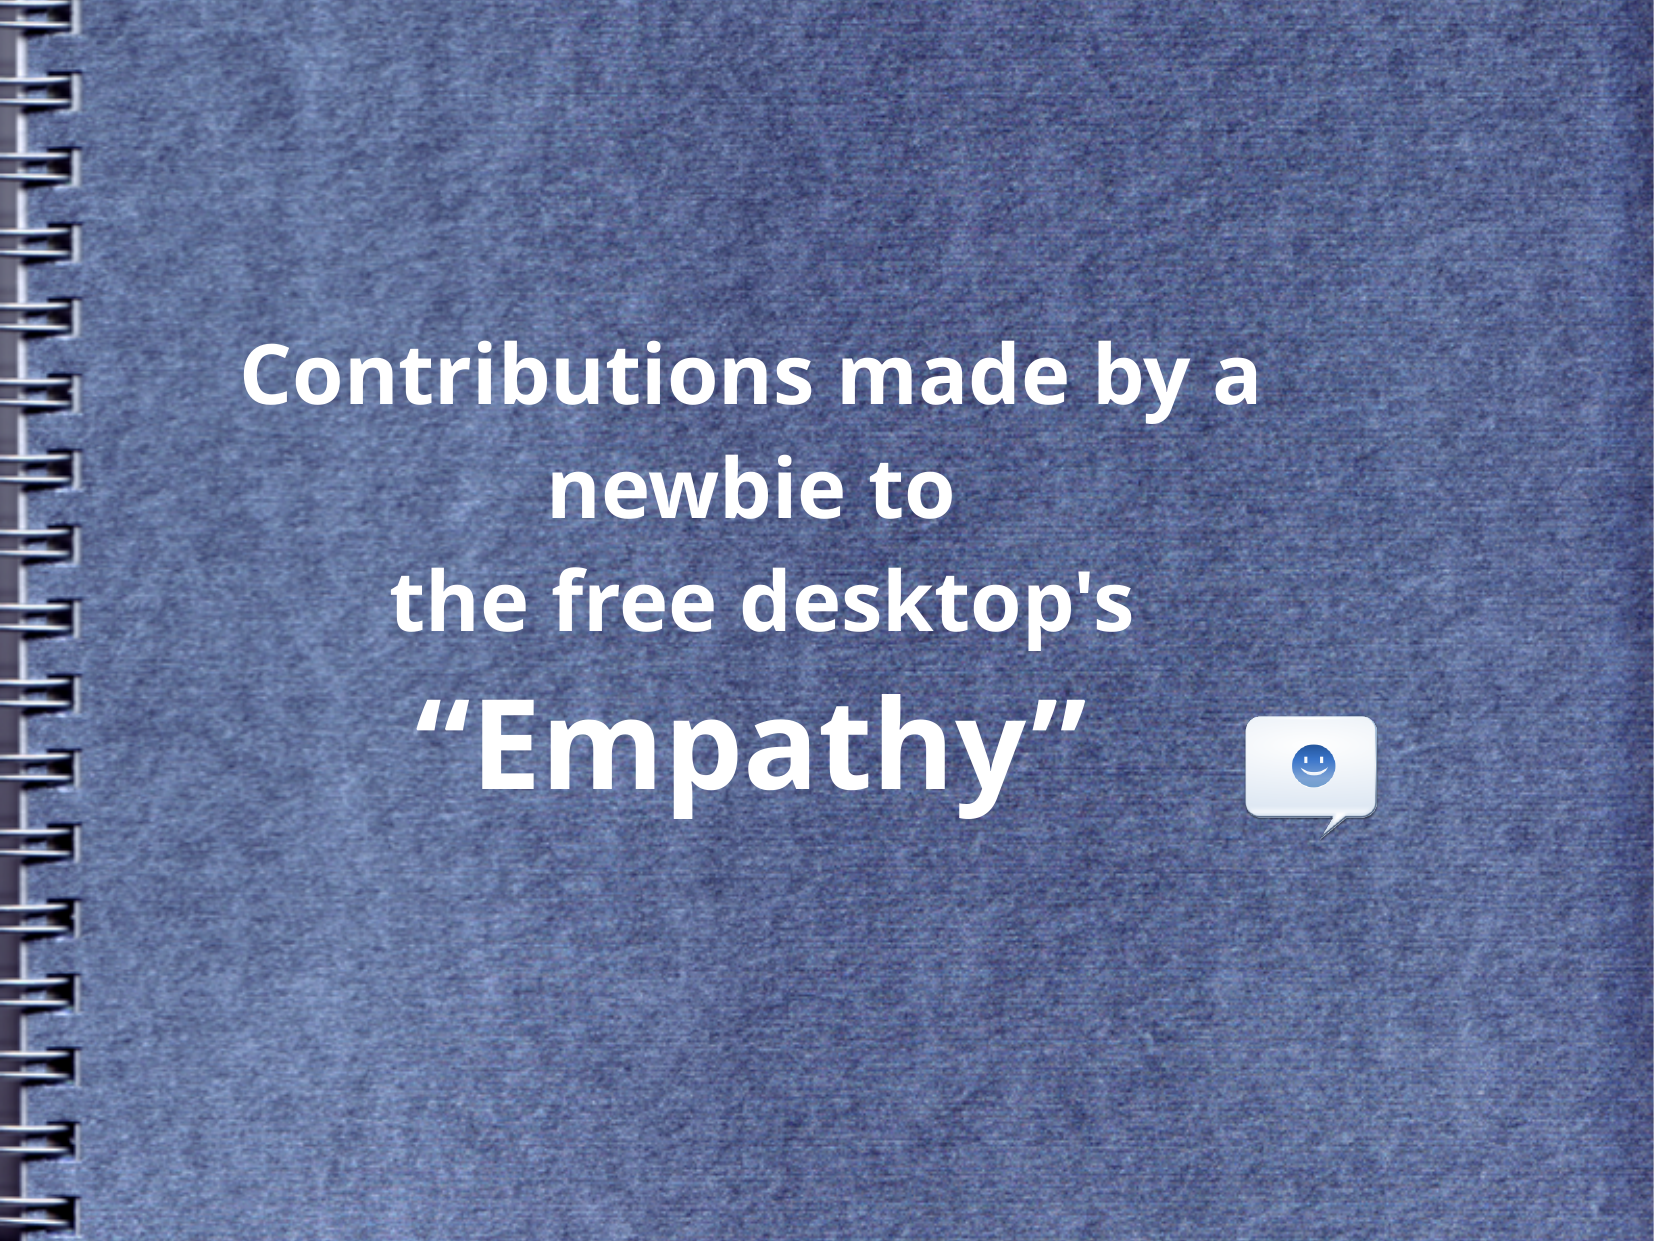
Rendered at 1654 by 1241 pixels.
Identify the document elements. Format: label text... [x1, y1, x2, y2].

picture [0, 0, 1654, 1241]
text_box Contributions made by a newbie to the free desktop's “Empathy” [225, 308, 1501, 1059]
